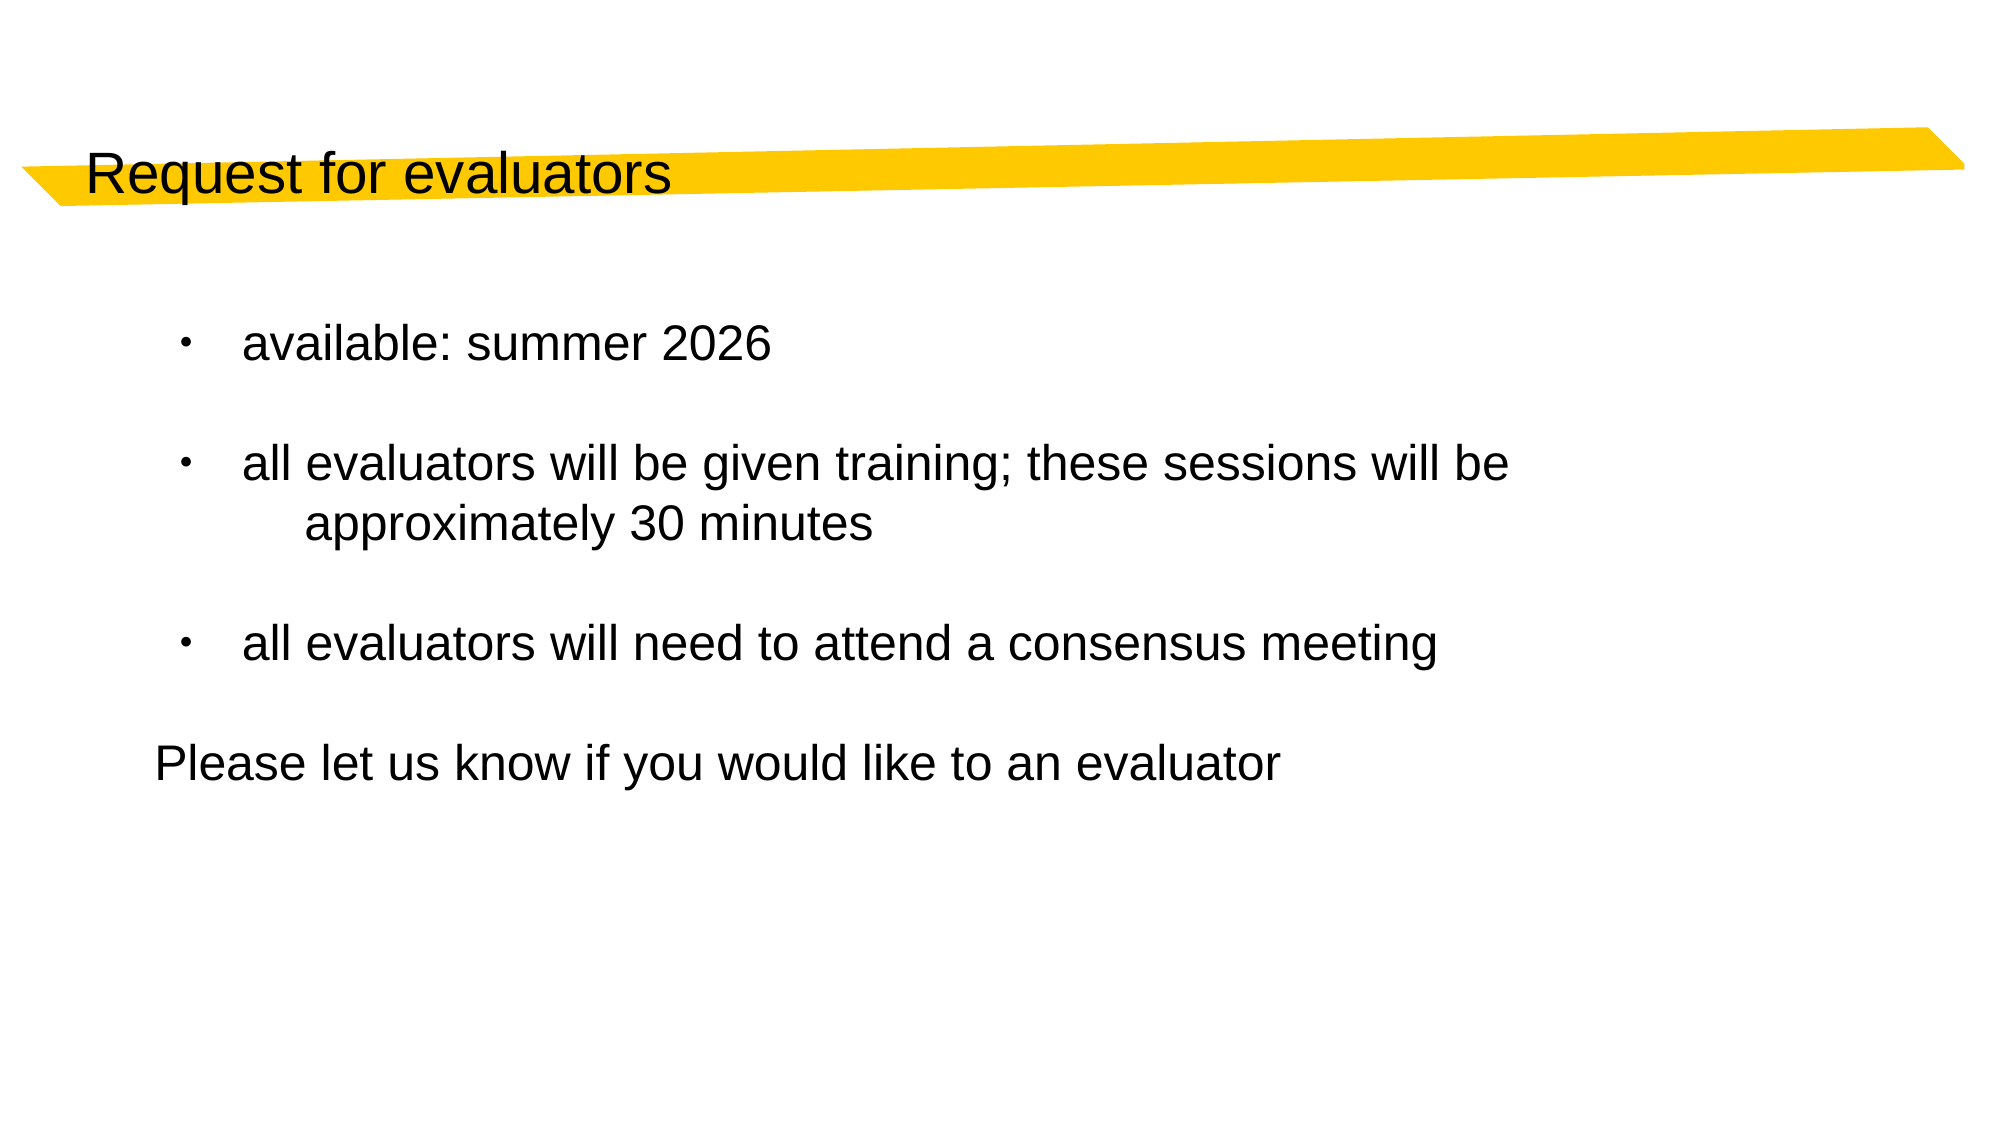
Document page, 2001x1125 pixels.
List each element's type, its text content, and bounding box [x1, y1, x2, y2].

text_box Request for evaluators [65, 115, 1638, 254]
text_box available: summer 2026 all evaluators will be given training; these sessions will be approximately 30 minutes all evaluators will need to attend a consensus meeting Please let us know if you would like to an evaluator [139, 295, 1783, 1024]
